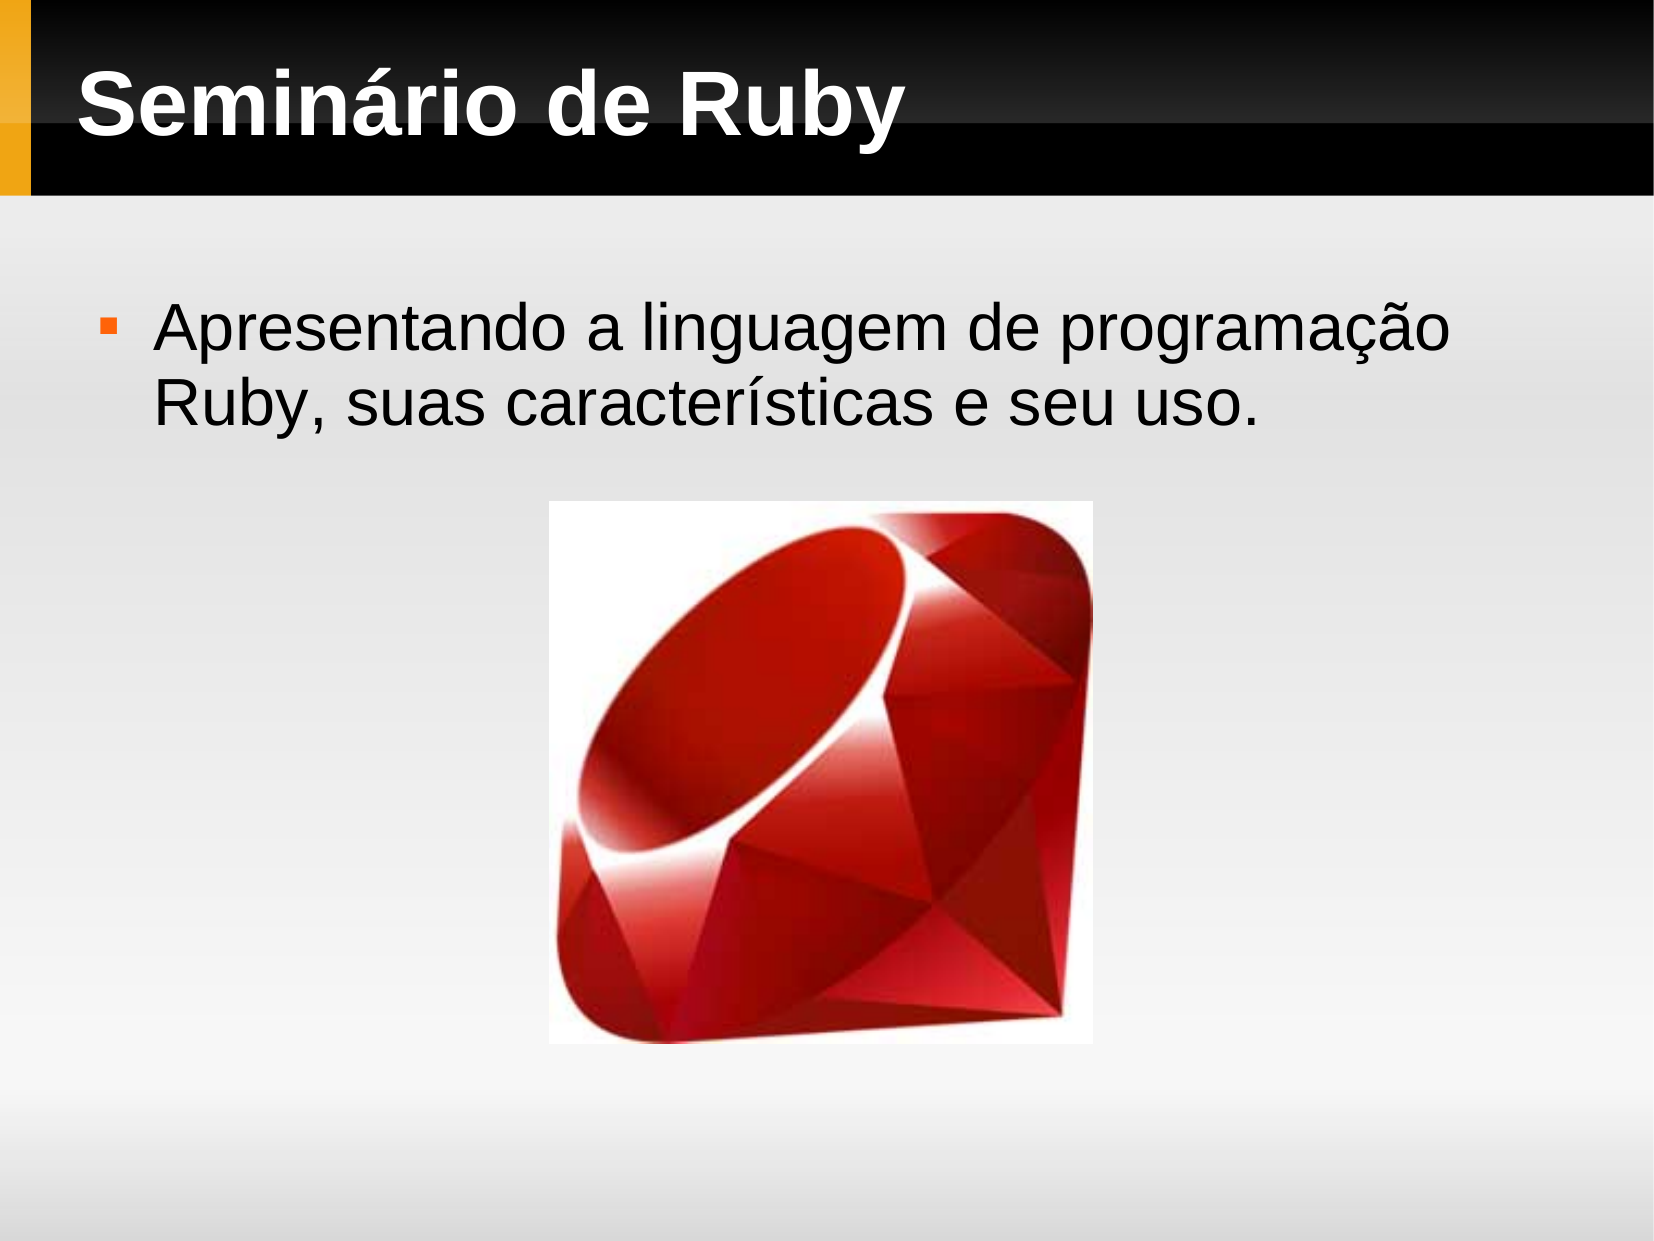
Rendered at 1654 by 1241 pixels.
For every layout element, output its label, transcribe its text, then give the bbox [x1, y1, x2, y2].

title Seminário de Ruby [76, 0, 1565, 208]
picture [0, 0, 1654, 1241]
list Apresentando a linguagem de programação Ruby, suas características e seu uso. [82, 290, 1571, 1109]
